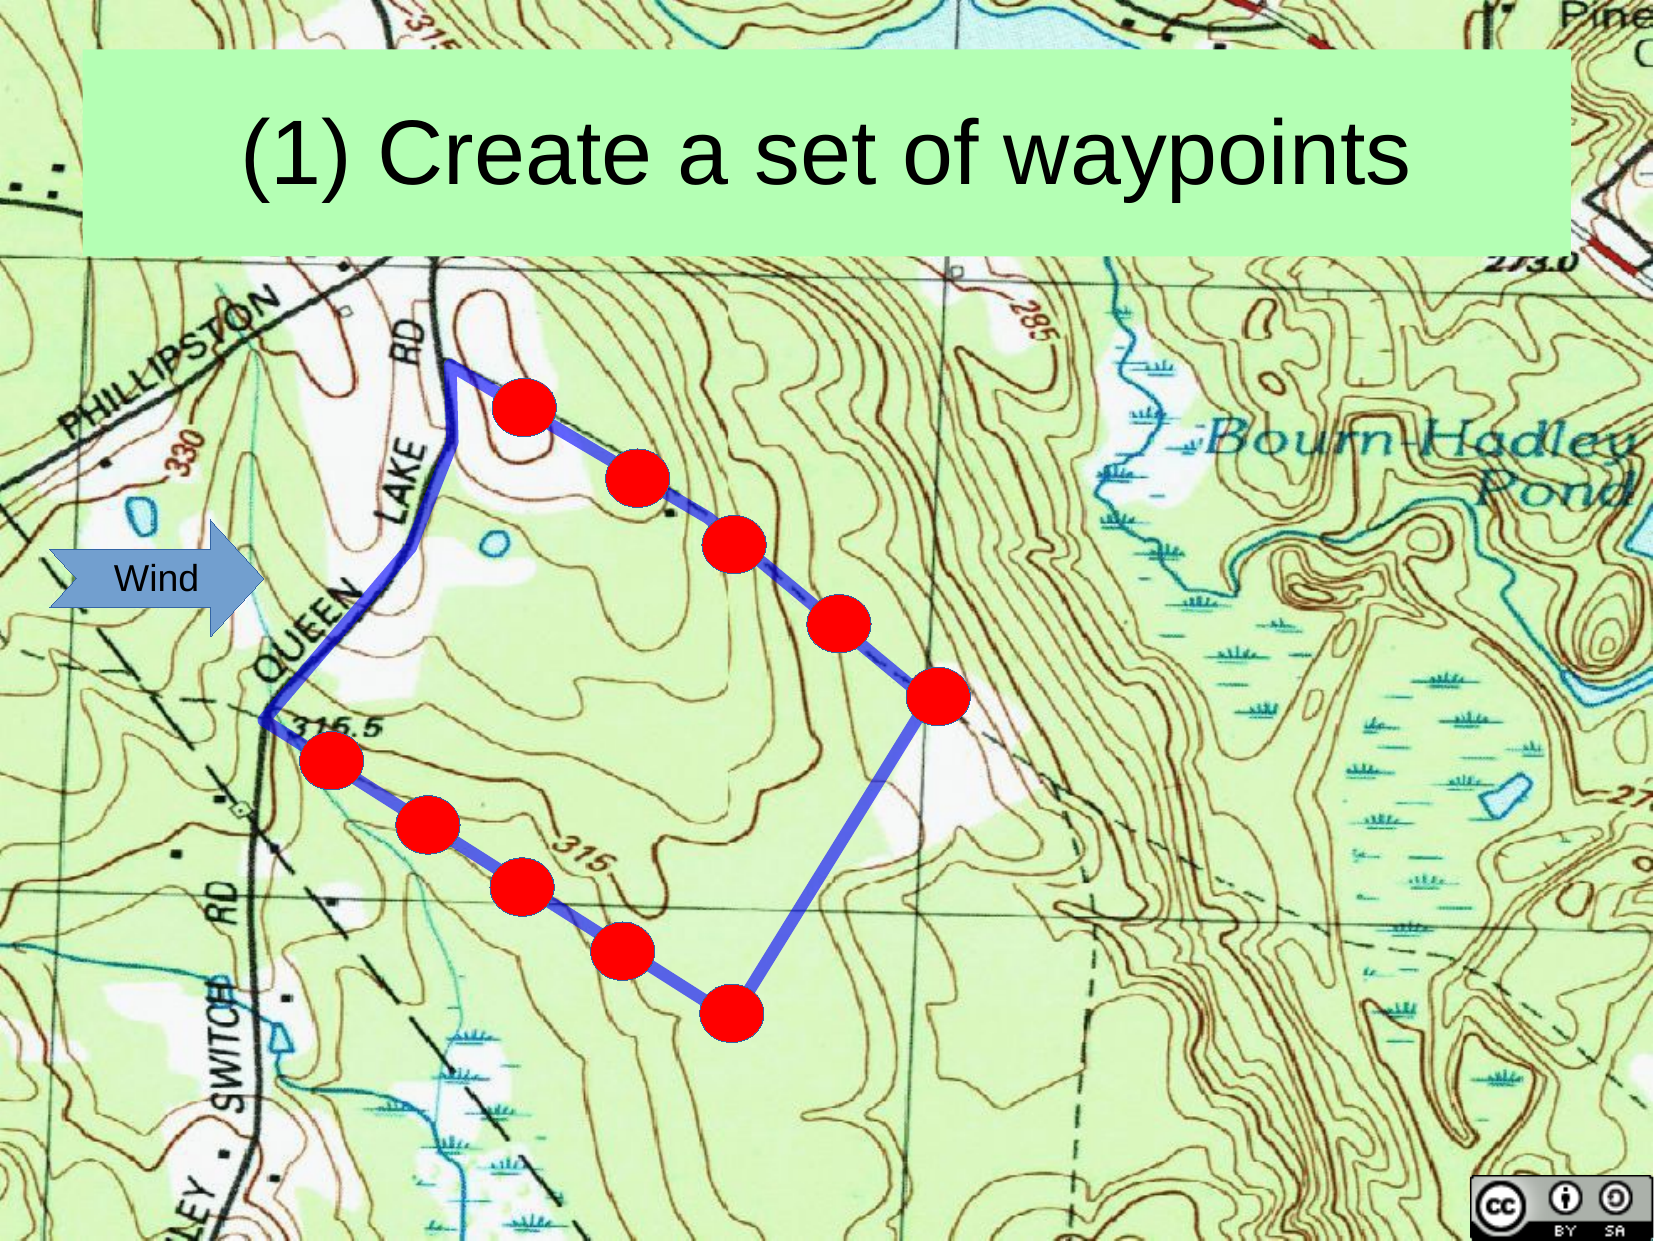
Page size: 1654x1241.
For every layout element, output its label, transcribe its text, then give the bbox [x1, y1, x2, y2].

text_box [299, 731, 364, 790]
text_box [906, 667, 971, 726]
text_box Wind [49, 519, 264, 637]
text_box [492, 378, 557, 437]
text_box [395, 795, 461, 855]
title (1) Create a set of waypoints [82, 49, 1571, 257]
text_box [806, 594, 872, 653]
text_box [701, 515, 767, 574]
text_box [590, 921, 655, 981]
text_box [489, 857, 555, 917]
text_box [605, 448, 670, 508]
text_box [699, 984, 764, 1043]
picture [0, 0, 1654, 1241]
